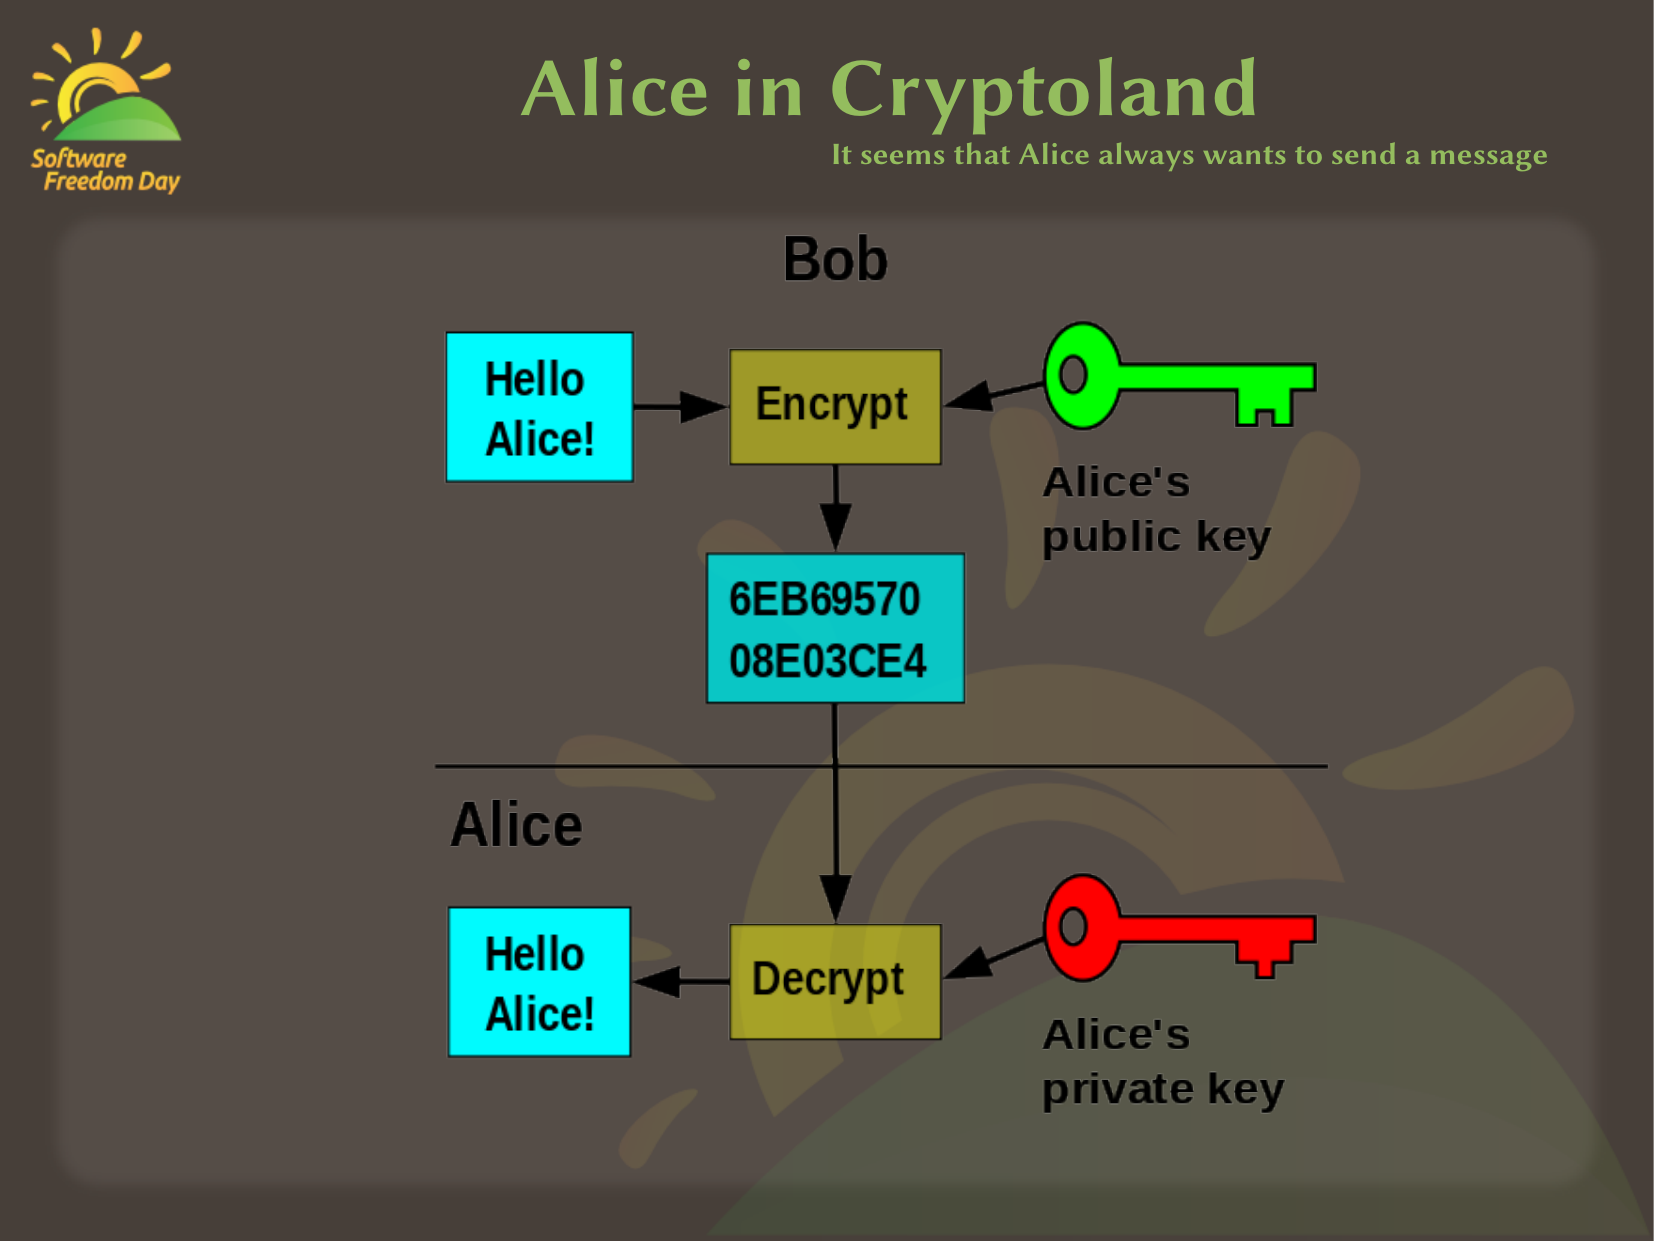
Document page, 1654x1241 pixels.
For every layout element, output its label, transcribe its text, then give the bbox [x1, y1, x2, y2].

picture [0, 0, 1654, 1241]
title Alice in Cryptoland It seems that Alice always wants to send a message [210, 9, 1571, 205]
